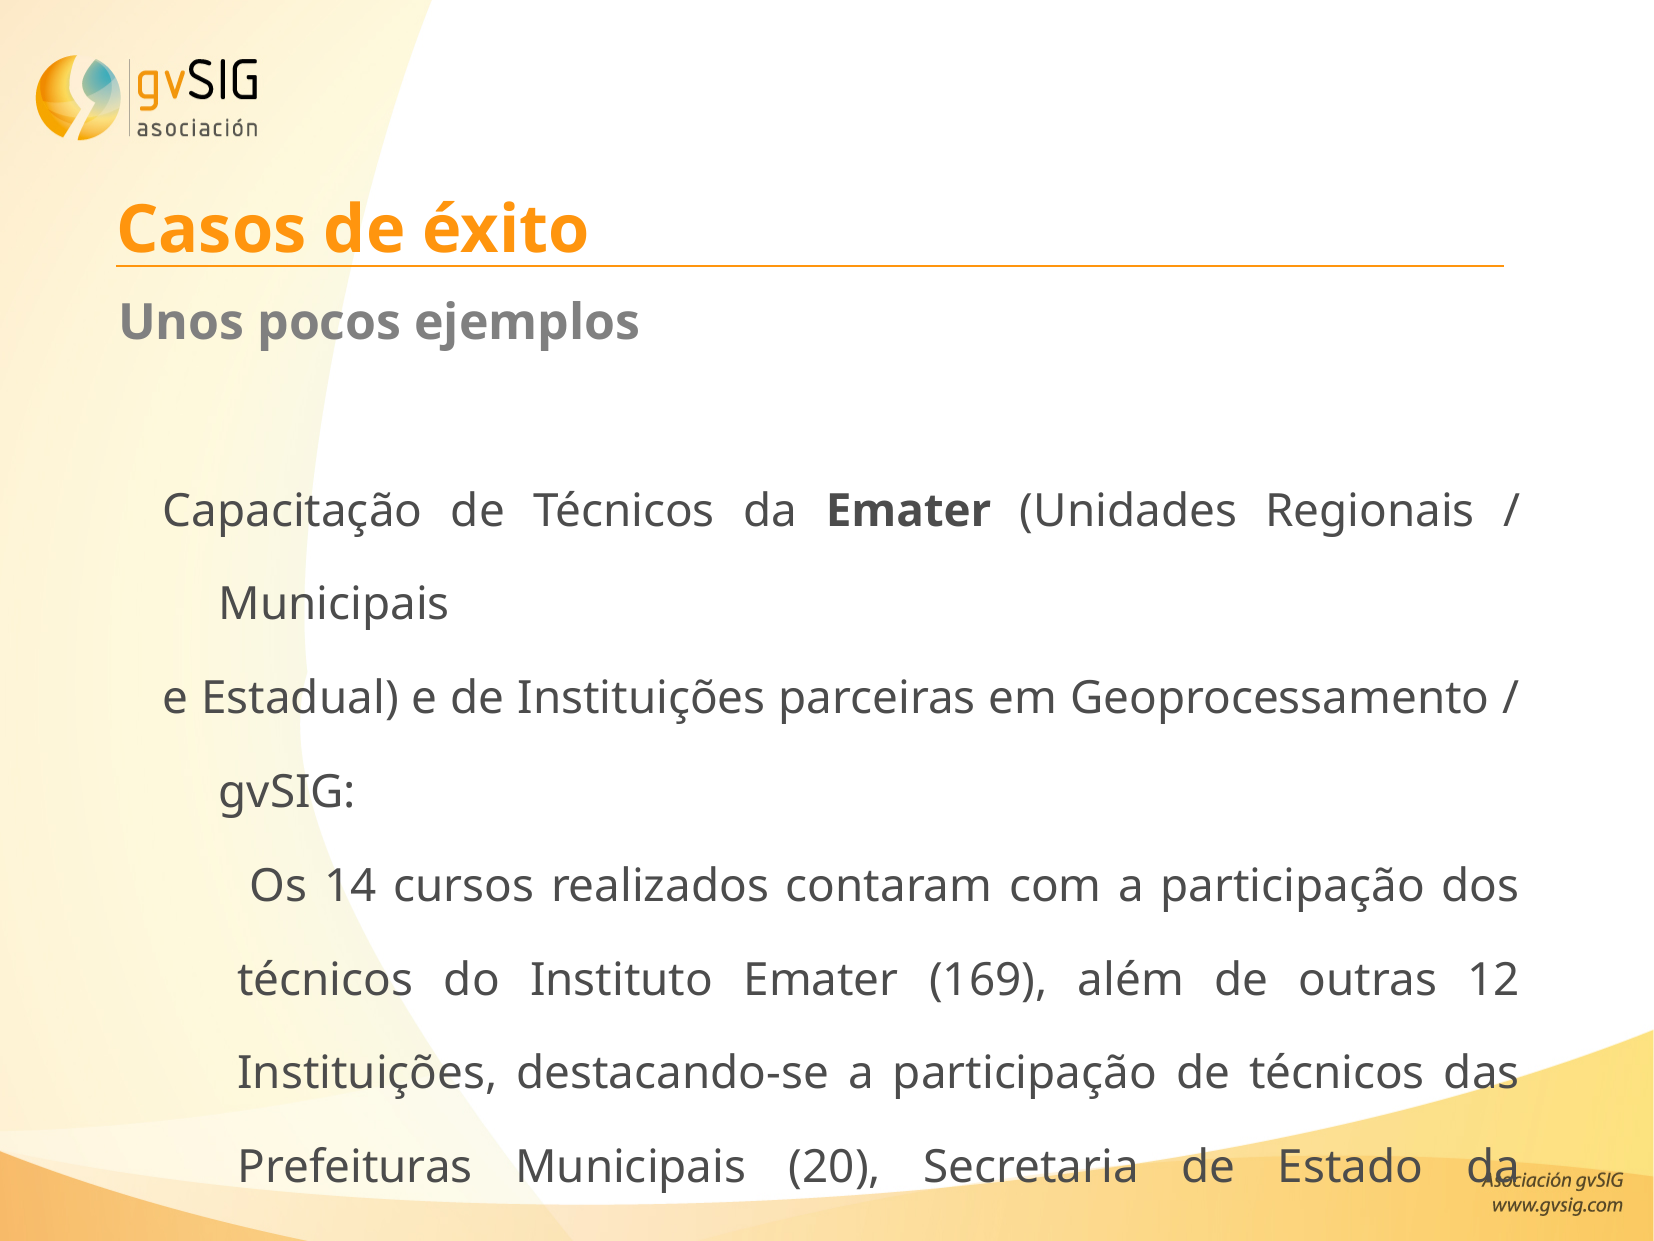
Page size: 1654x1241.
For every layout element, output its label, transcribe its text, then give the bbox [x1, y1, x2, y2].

title Unos pocos ejemplos [118, 276, 1093, 365]
title Casos de éxito [116, 177, 1605, 276]
picture [0, 0, 1654, 1241]
text_box Capacitação de Técnicos da Emater (Unidades Regionais / Municipais e Estadual) e de Instituições parceiras em Geoprocessamento / gvSIG: Os 14 cursos realizados contaram com a participação dos técnicos do Instituto Emater (169), além de outras 12 Instituições, destacando-se a participação de técnicos das Prefeituras Municipais (20), Secretaria de Estado da Educação (8), Adapar (7), Codapar, COMEC, FAEP, ONG, SEAB, SENAR, Sindicato Patronal, Unicentro e UTFPR. [147, 324, 1536, 1056]
